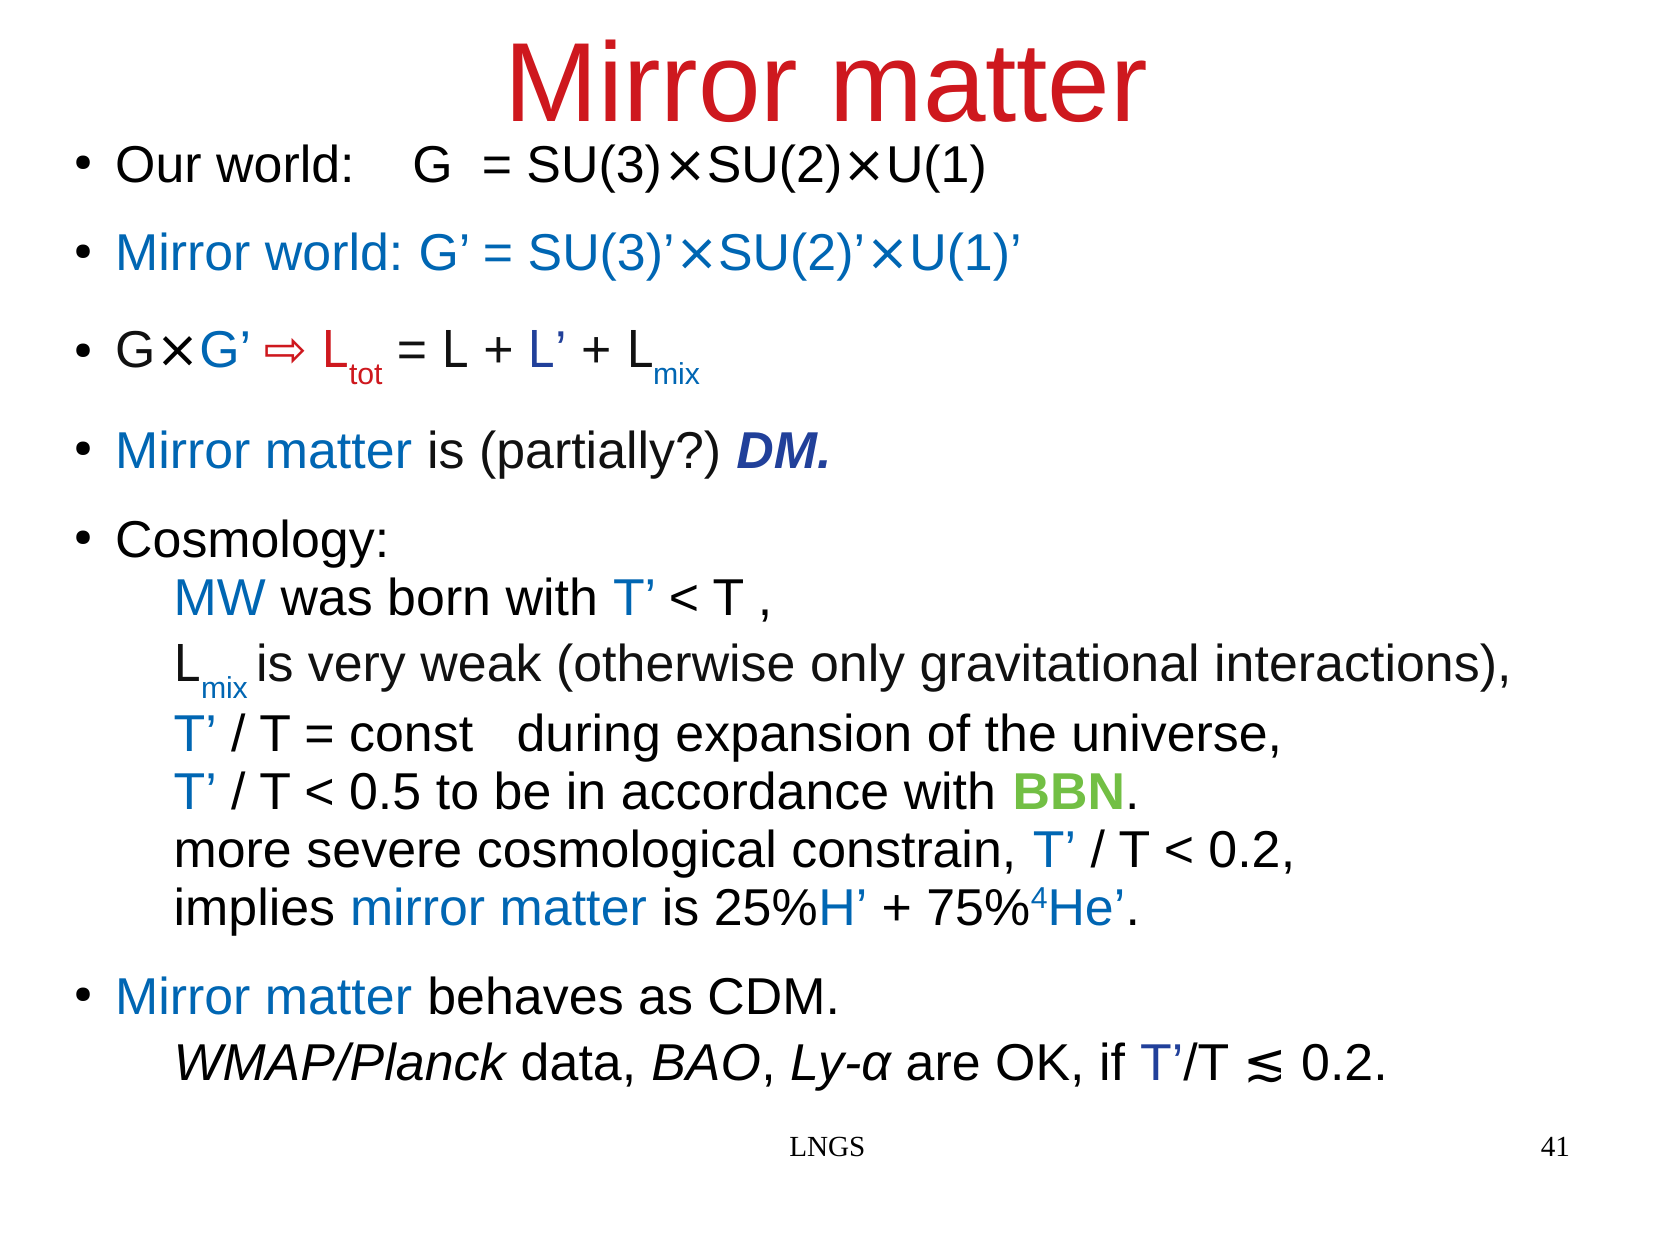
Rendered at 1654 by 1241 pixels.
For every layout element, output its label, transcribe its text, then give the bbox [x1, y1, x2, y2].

title Mirror matter [0, 0, 1653, 166]
list Our world: G = SU(3)⨯SU(2)⨯U(1) Mirror world: G’ = SU(3)’⨯SU(2)’⨯U(1)’ G⨯G’ ⇨ Ltot = L + L’ + Lmix Mirror matter is (partially?) DM. Cosmology: MW was born with T’ < T , Lmix is very weak (otherwise only gravitational interactions), T’ / T = const during expansion of the universe, T’ / T < 0.5 to be in accordance with BBN. more severe cosmological constrain, T’ / T < 0.2, implies mirror matter is 25%H’ + 75%4He’. Mirror matter behaves as CDM. WMAP/Planck data, BAO, Ly-α are OK, if T’/T ≲ 0.2. [60, 135, 1606, 1112]
